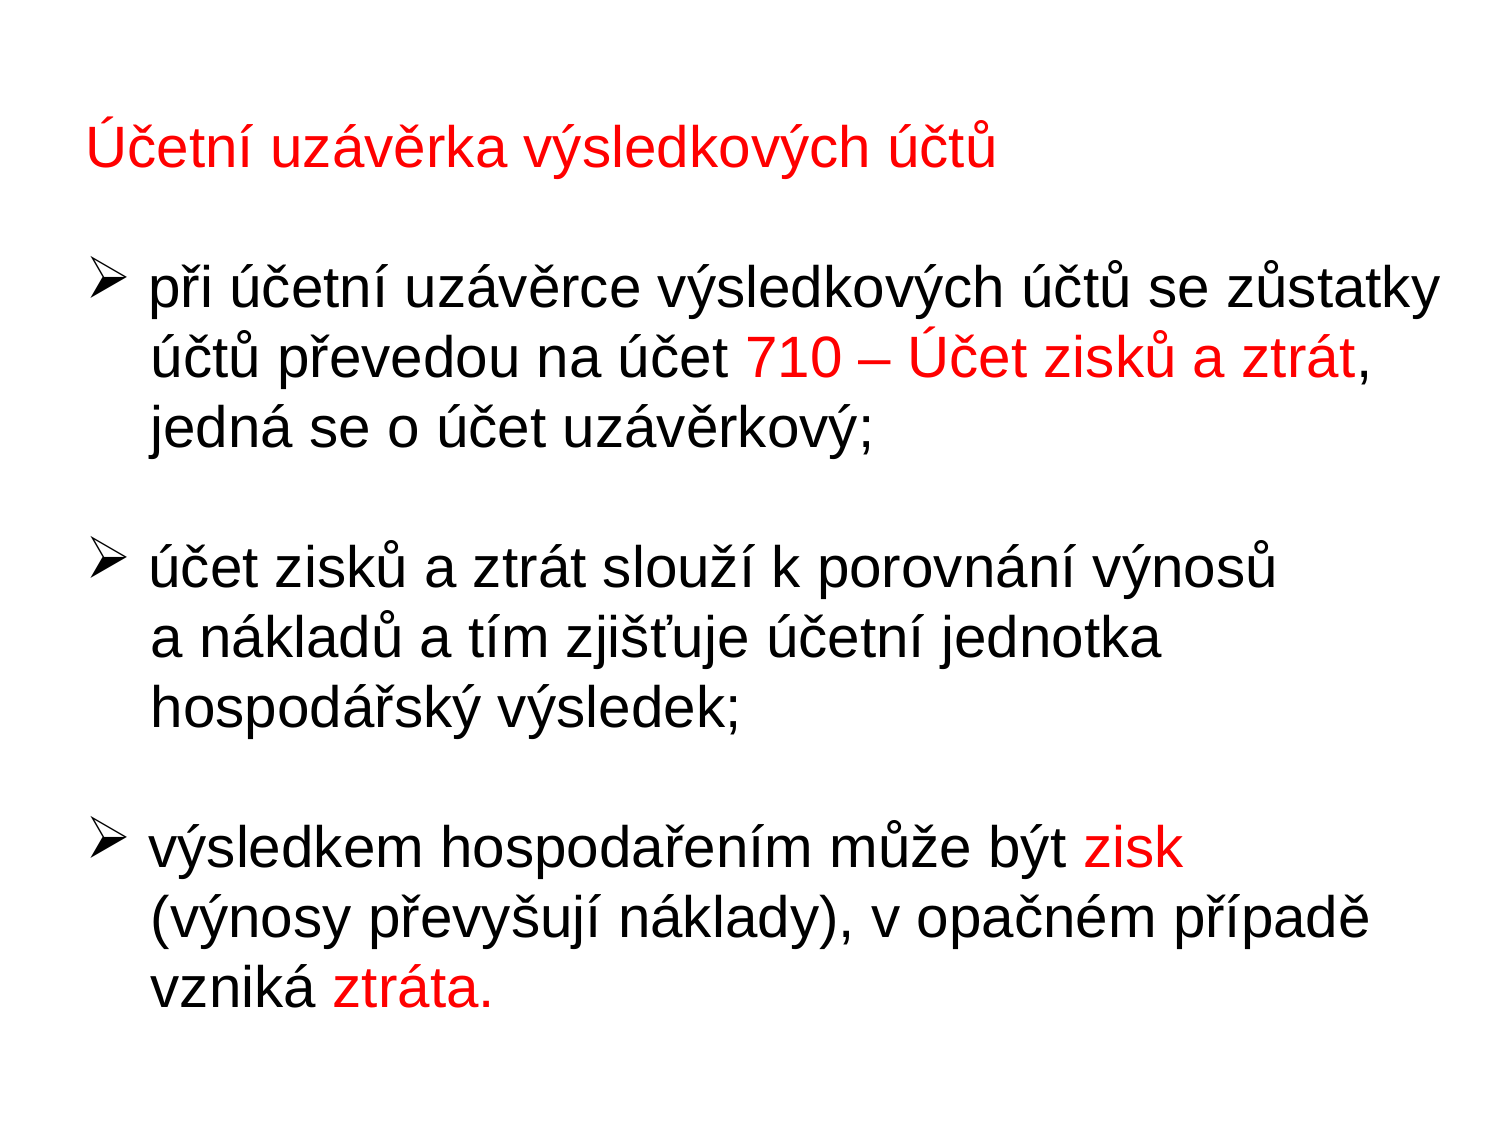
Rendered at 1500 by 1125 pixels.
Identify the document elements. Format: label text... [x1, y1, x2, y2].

text_box Účetní uzávěrka výsledkových účtů při účetní uzávěrce výsledkových účtů se zůstatky účtů převedou na účet 710 – Účet zisků a ztrát, jedná se o účet uzávěrkový; účet zisků a ztrát slouží k porovnání výnosů a nákladů a tím zjišťuje účetní jednotka hospodářský výsledek; výsledkem hospodařením může být zisk (výnosy převyšují náklady), v opačném případě vzniká ztráta. [70, 101, 1457, 1097]
